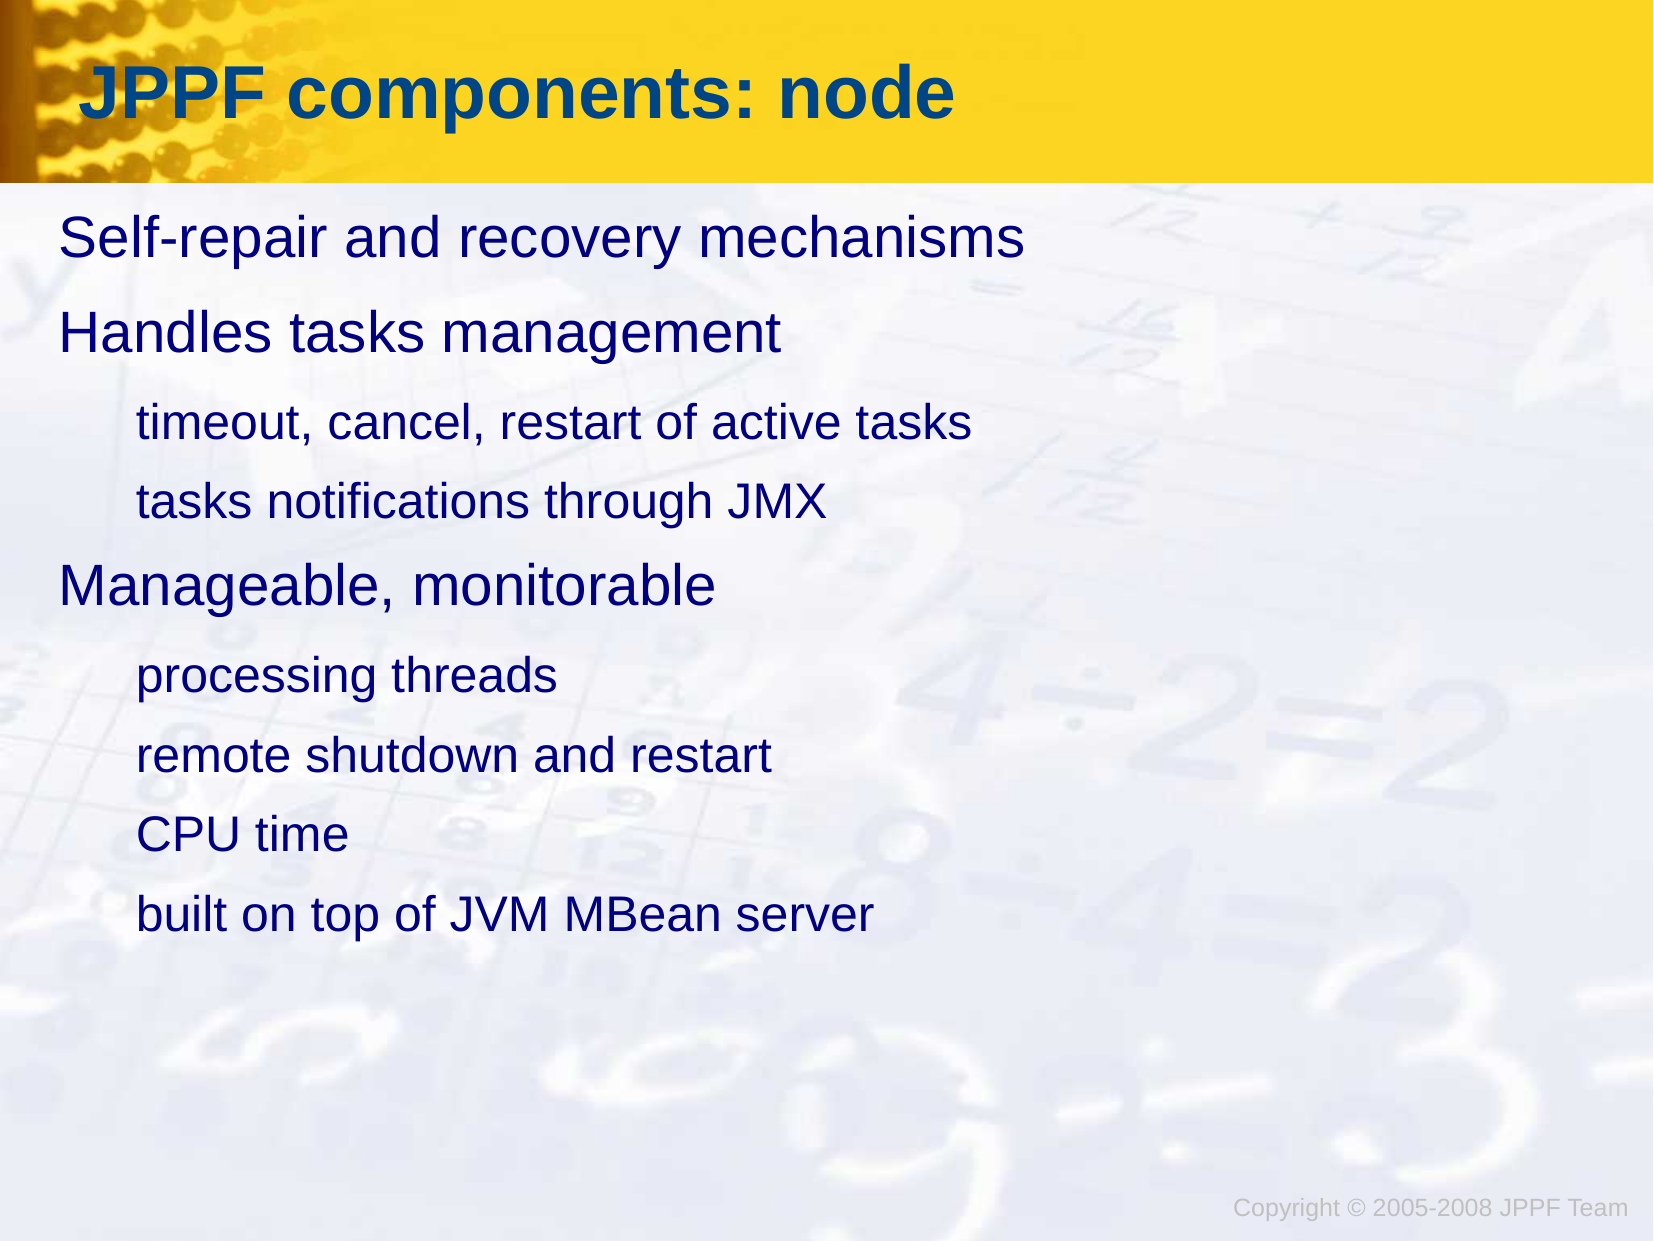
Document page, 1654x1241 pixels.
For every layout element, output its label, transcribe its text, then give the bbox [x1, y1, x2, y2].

title JPPF components: node [78, 17, 1567, 168]
list Self-repair and recovery mechanisms Handles tasks management timeout, cancel, restart of active tasks tasks notifications through JMX Manageable, monitorable processing threads remote shutdown and restart CPU time built on top of JVM MBean server [41, 205, 1529, 1126]
picture [0, 0, 1654, 1241]
